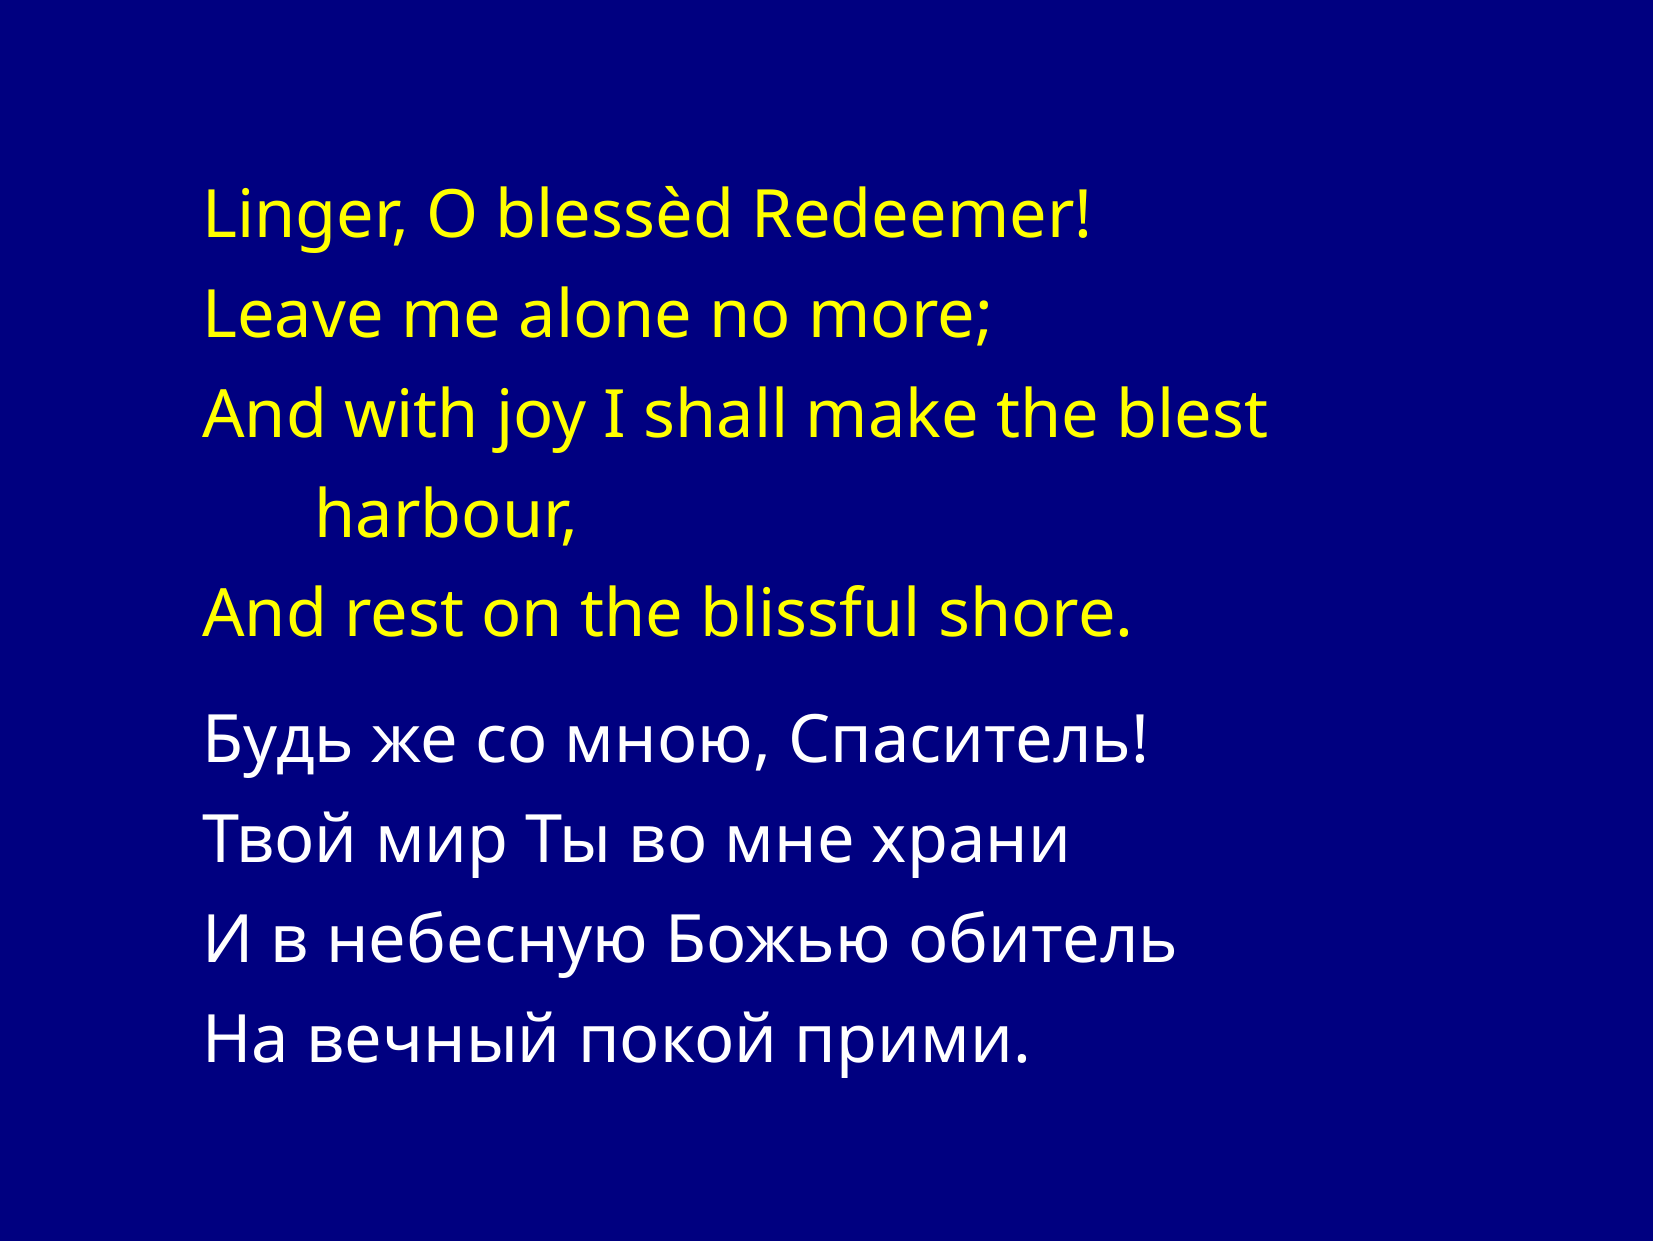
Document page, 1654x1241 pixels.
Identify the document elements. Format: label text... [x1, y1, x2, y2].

text_box Linger, O blessèd Redeemer! Leave me alone no more; And with joy I shall make the blest harbour, And rest on the blissful shore. [75, 150, 1653, 638]
text_box Будь же со мною, Спаситель! Твой мир Ты во мне храни И в небесную Божью обитель На вечный покой прими. [75, 675, 1576, 1163]
